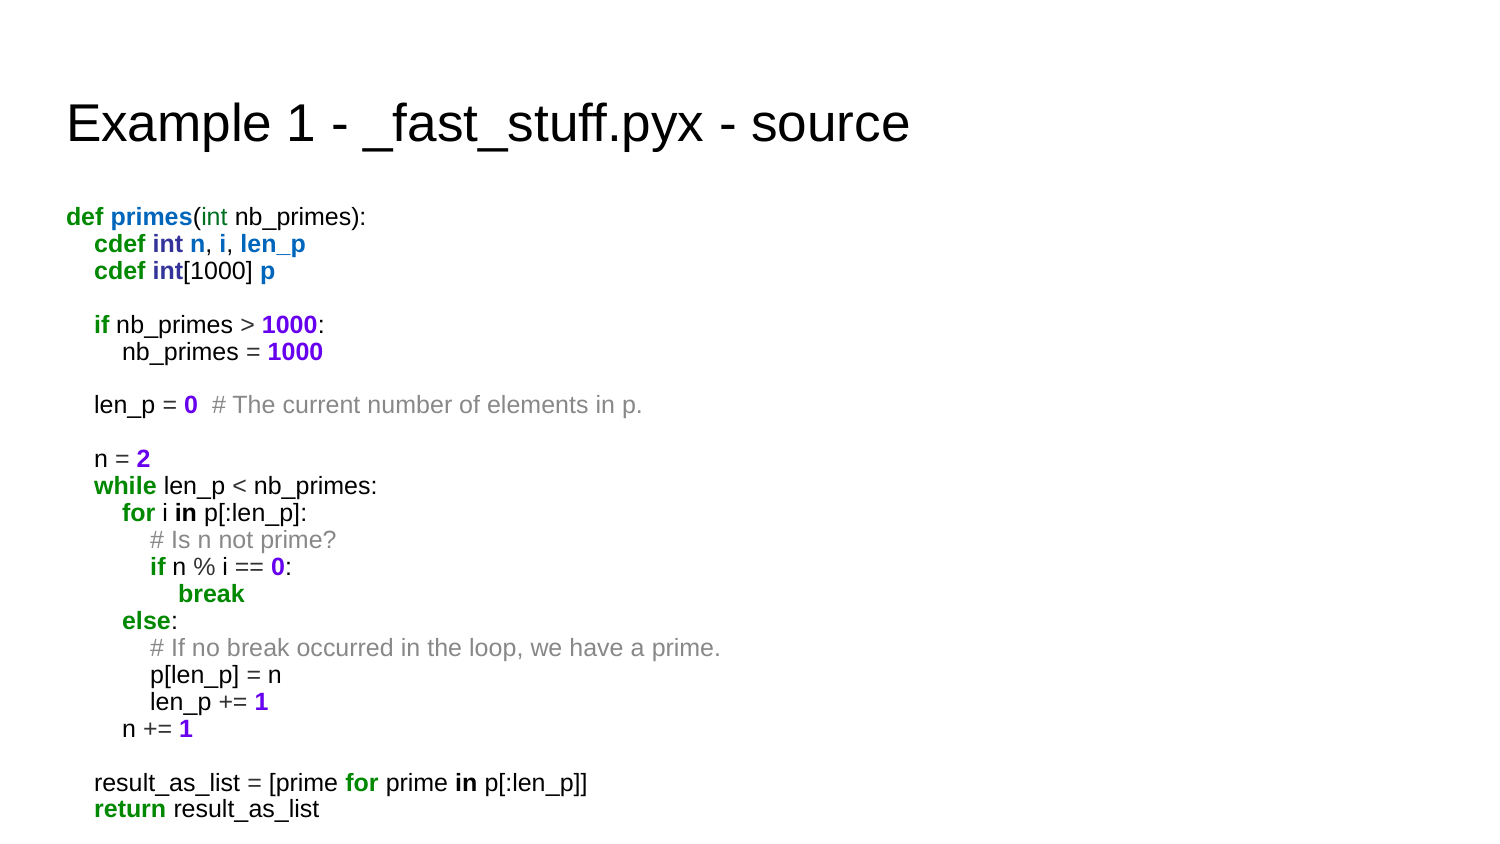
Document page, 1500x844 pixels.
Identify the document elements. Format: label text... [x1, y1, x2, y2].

list def primes(int nb_primes): cdef int n, i, len_p cdef int[1000] p if nb_primes > 1000: nb_primes = 1000 len_p = 0 # The current number of elements in p. n = 2 while len_p < nb_primes: for i in p[:len_p]: # Is n not prime? if n % i == 0: break else: # If no break occurred in the loop, we have a prime. p[len_p] = n len_p += 1 n += 1 result_as_list = [prime for prime in p[:len_p]] return result_as_list [51, 189, 1449, 835]
title Example 1 - _fast_stuff.pyx - source [51, 72, 1449, 167]
